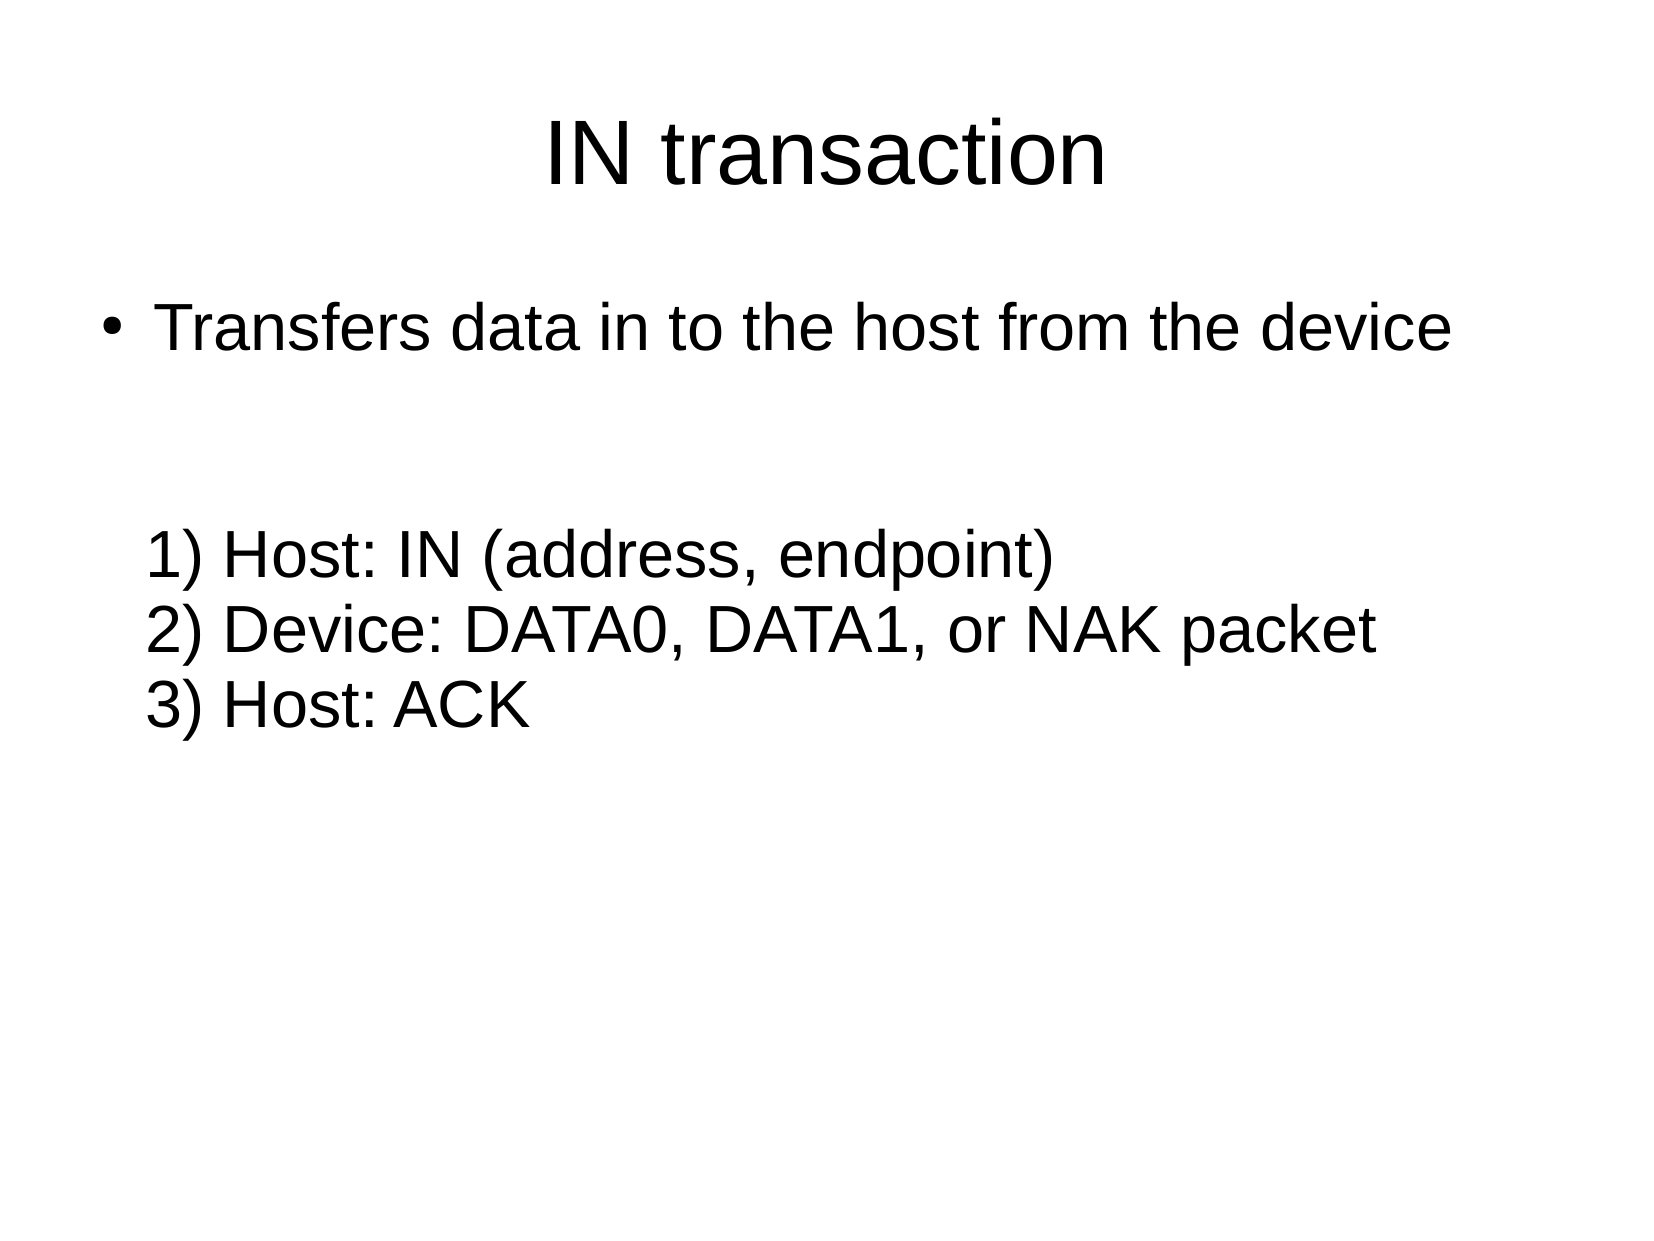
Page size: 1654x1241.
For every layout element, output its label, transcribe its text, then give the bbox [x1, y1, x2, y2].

list Transfers data in to the host from the device [82, 290, 1571, 1010]
title IN transaction [82, 49, 1571, 257]
text_box Host: IN (address, endpoint) Device: DATA0, DATA1, or NAK packet Host: ACK [112, 510, 1471, 871]
